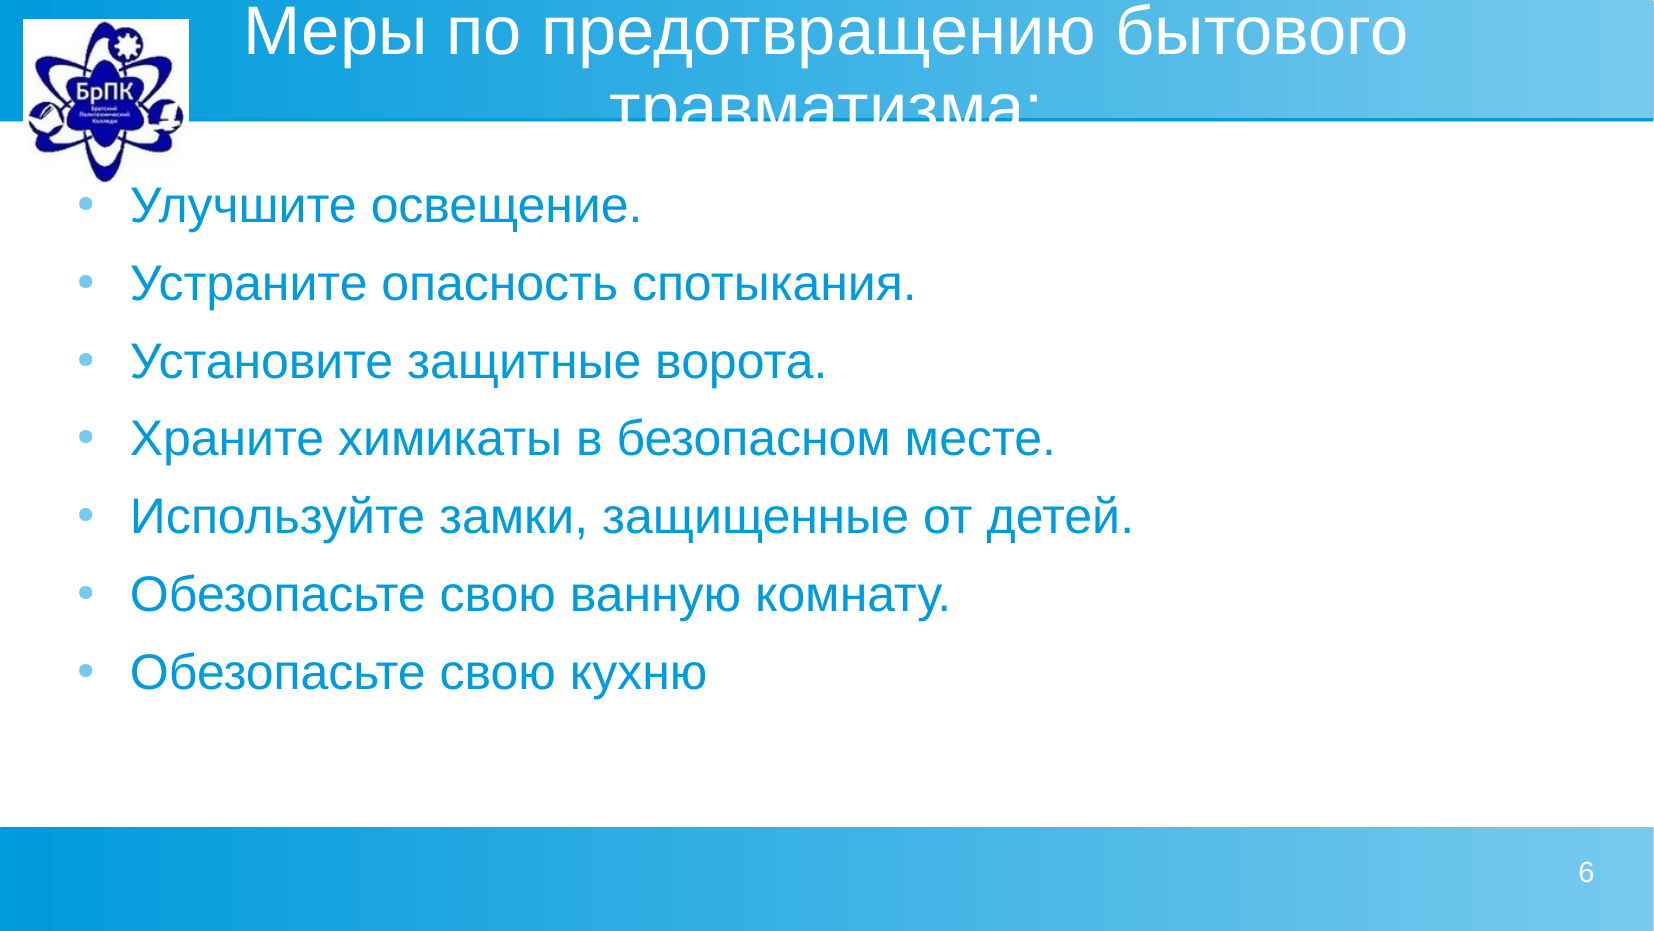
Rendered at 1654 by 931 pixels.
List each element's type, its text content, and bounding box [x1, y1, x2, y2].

list Улучшите освещение. Устраните опасность спотыкания. Установите защитные ворота. Храните химикаты в безопасном месте. Используйте замки, защищенные от детей. Обезопасьте свою ванную комнату. Обезопасьте свою кухню [59, 177, 1595, 768]
title Меры по предотвращению бытового травматизма: [59, 0, 1595, 146]
picture [23, 20, 189, 185]
